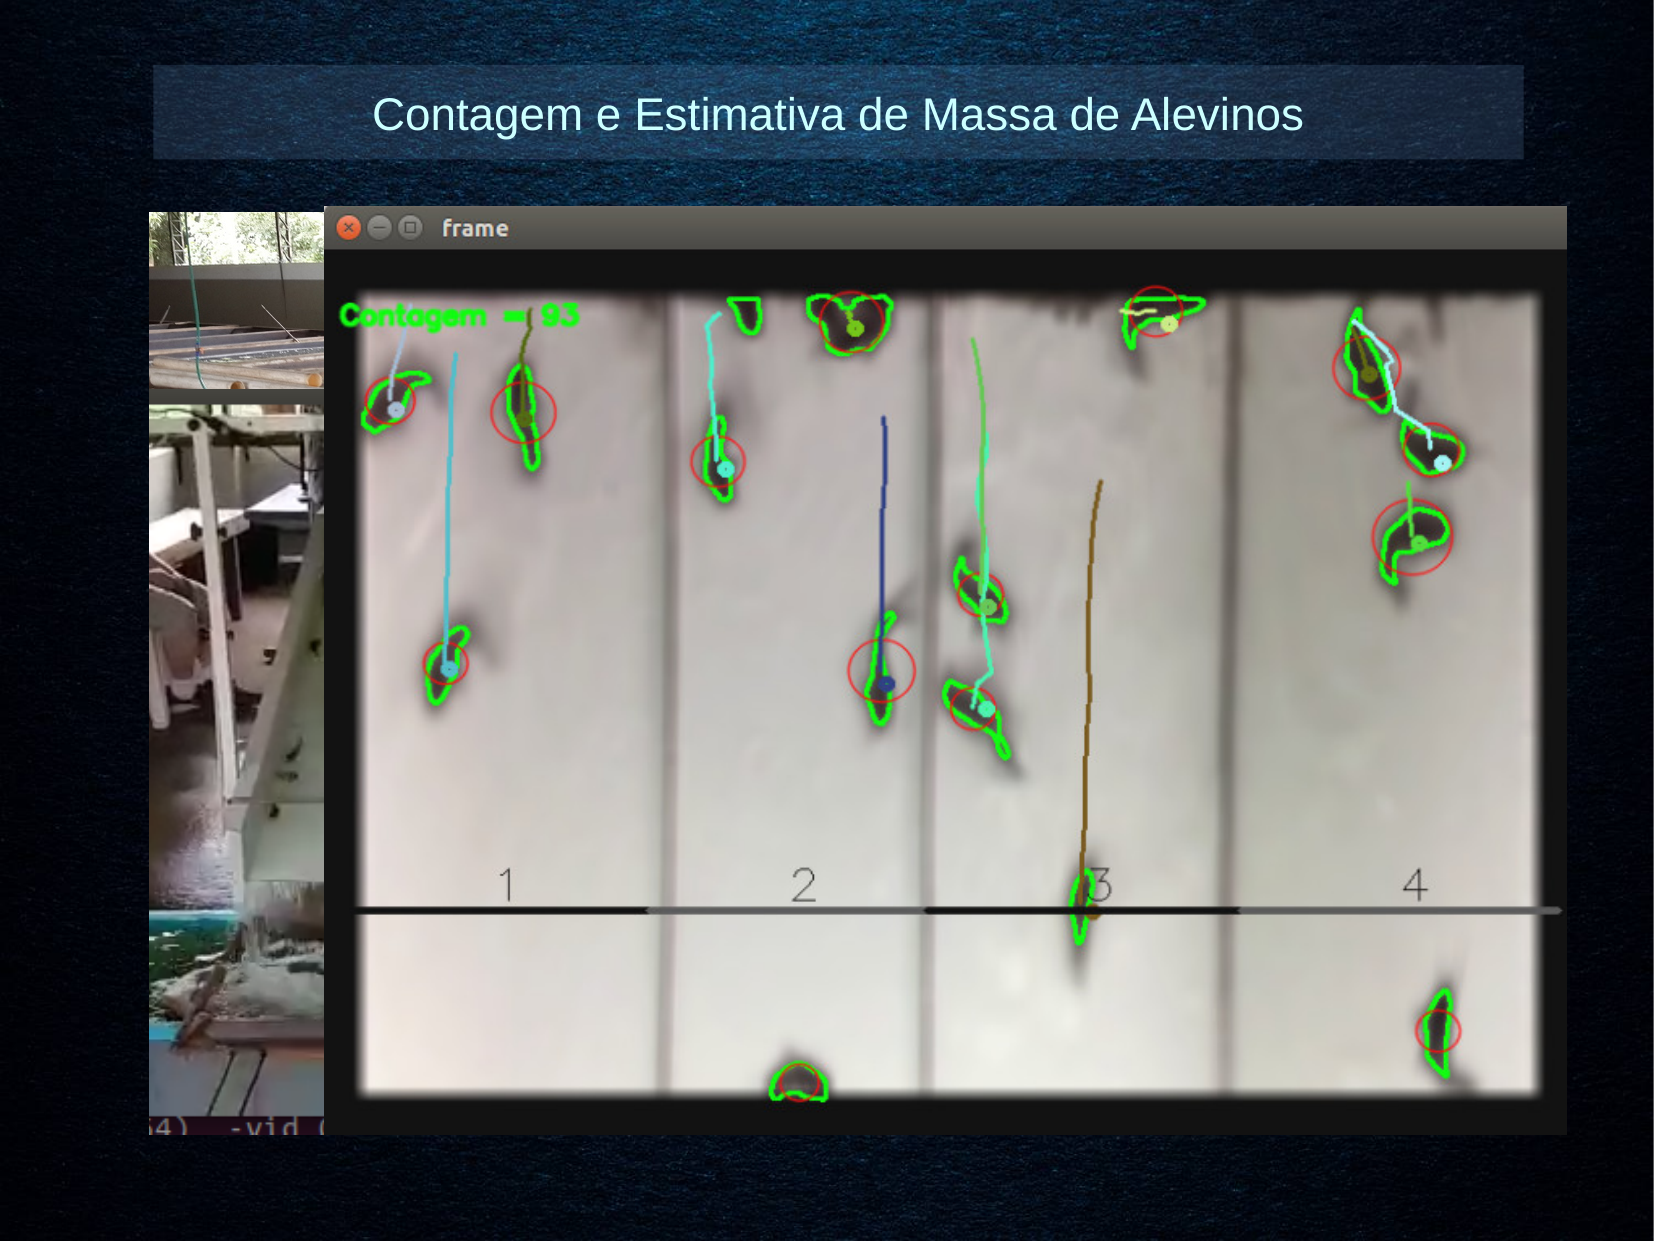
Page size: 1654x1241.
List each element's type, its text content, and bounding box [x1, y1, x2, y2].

text_box Contagem e Estimativa de Massa de Alevinos [153, 64, 1524, 160]
picture [0, 0, 1654, 1241]
